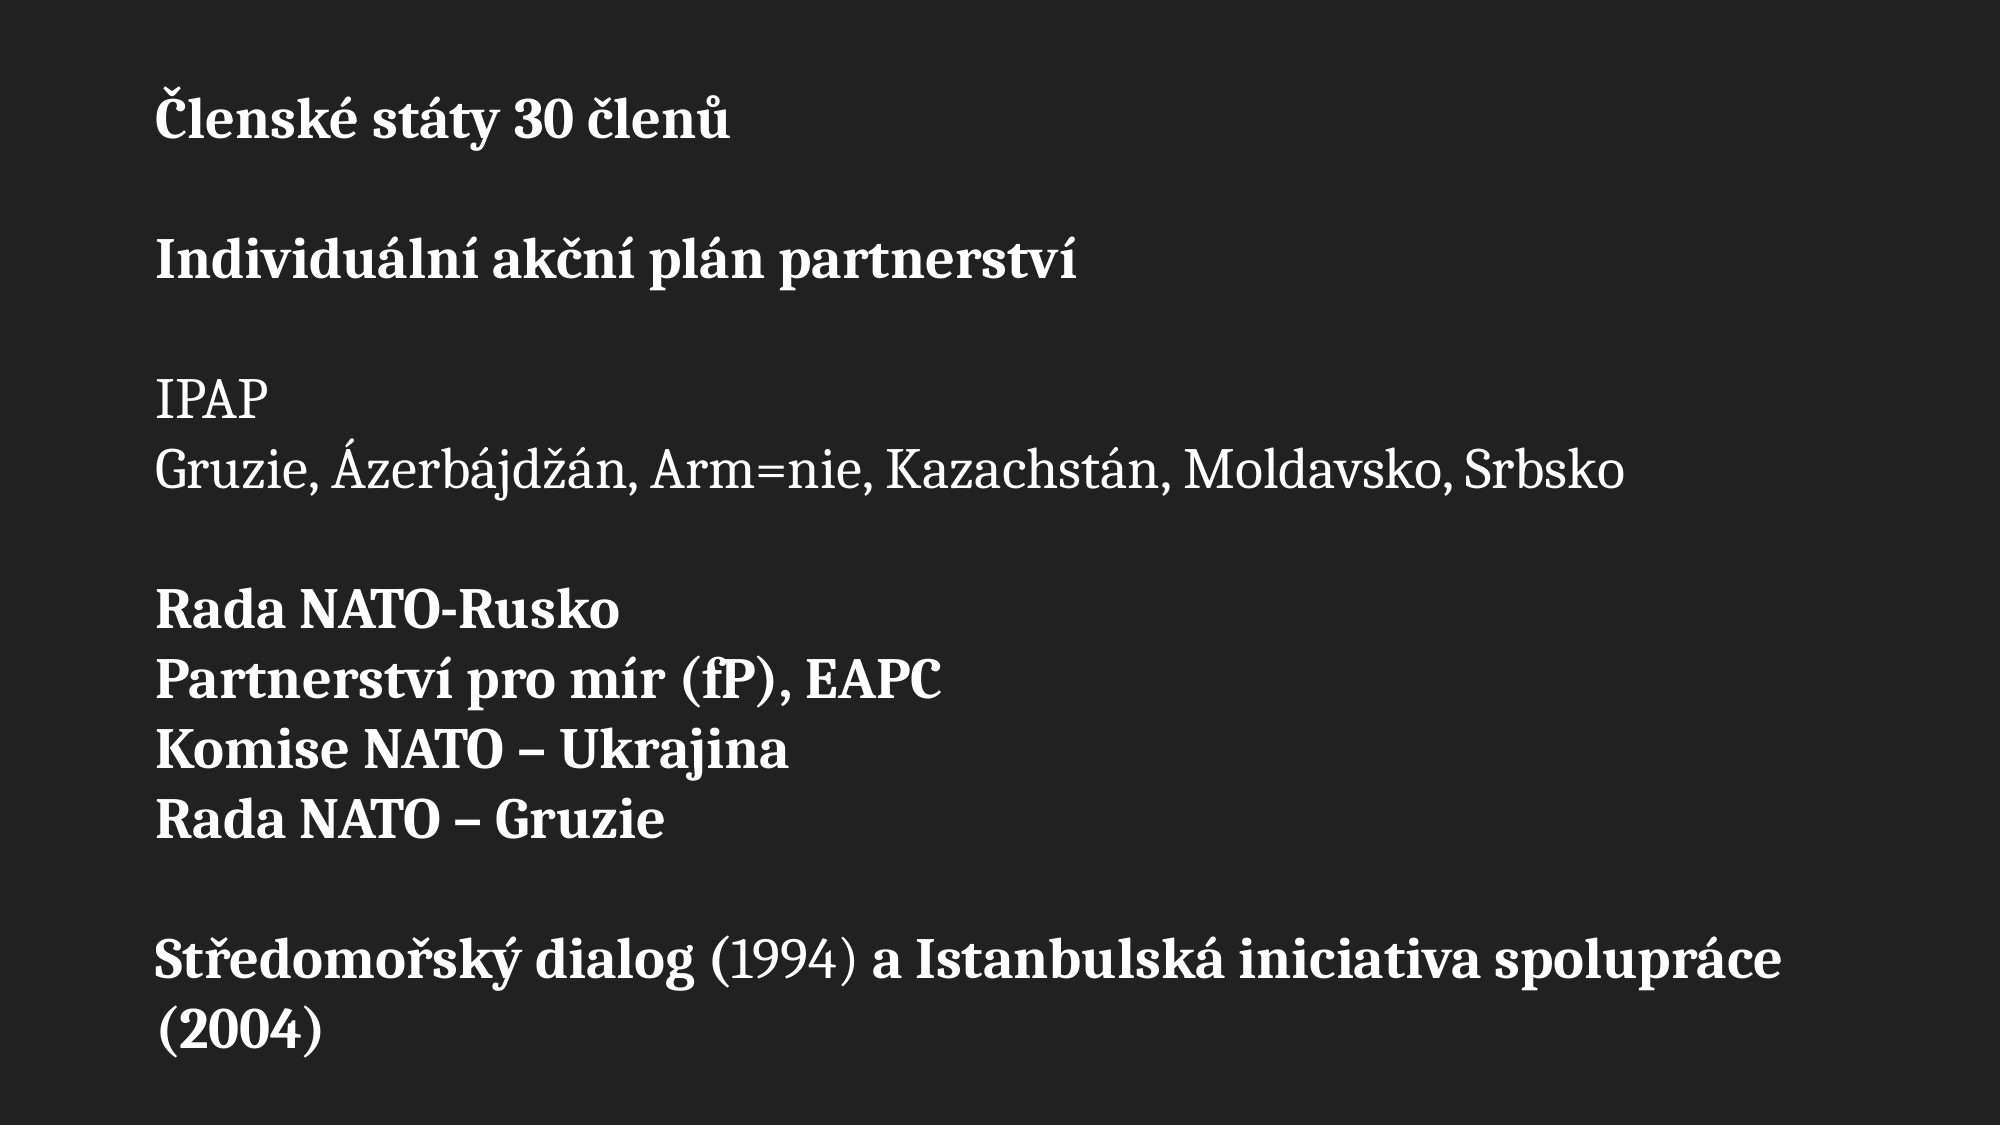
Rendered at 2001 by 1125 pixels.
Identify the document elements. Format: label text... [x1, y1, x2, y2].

text_box Členské státy 30 členů Individuální akční plán partnerství IPAP Gruzie, Ázerbájdžán, Arm=nie, Kazachstán, Moldavsko, Srbsko Rada NATO-Rusko Partnerství pro mír (fP), EAPC Komise NATO – Ukrajina Rada NATO – Gruzie Středomořský dialog (1994) a Istanbulská iniciativa spolupráce (2004) Parlamentní shromáždění NATO [140, 72, 1905, 1125]
